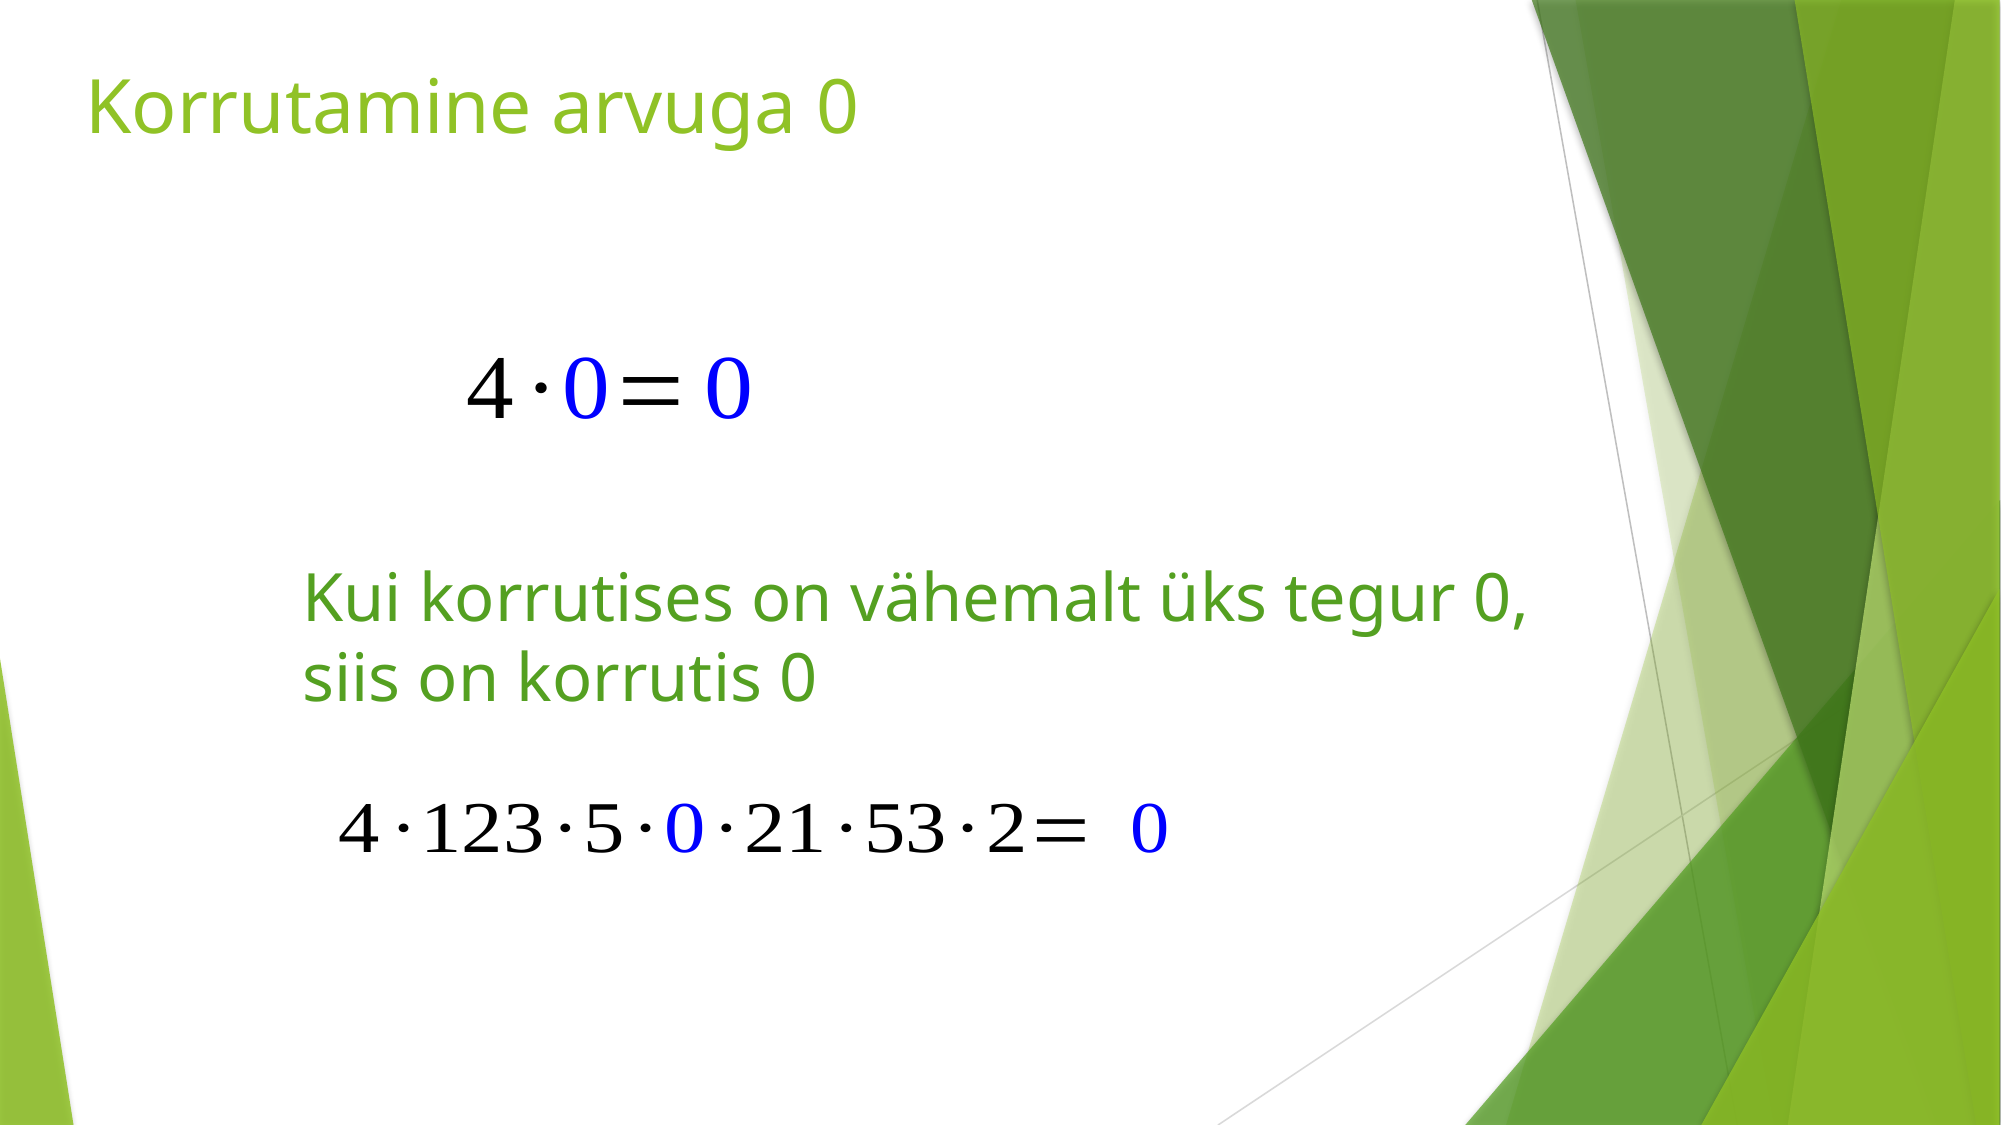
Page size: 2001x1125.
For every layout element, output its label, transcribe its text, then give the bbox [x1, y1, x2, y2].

chart [454, 337, 766, 439]
chart [1121, 787, 1179, 868]
chart [328, 787, 1105, 868]
title Korrutamine arvuga 0 [70, 50, 1481, 268]
text_box Kui korrutises on vähemalt üks tegur 0, siis on korrutis 0 [287, 547, 1546, 722]
